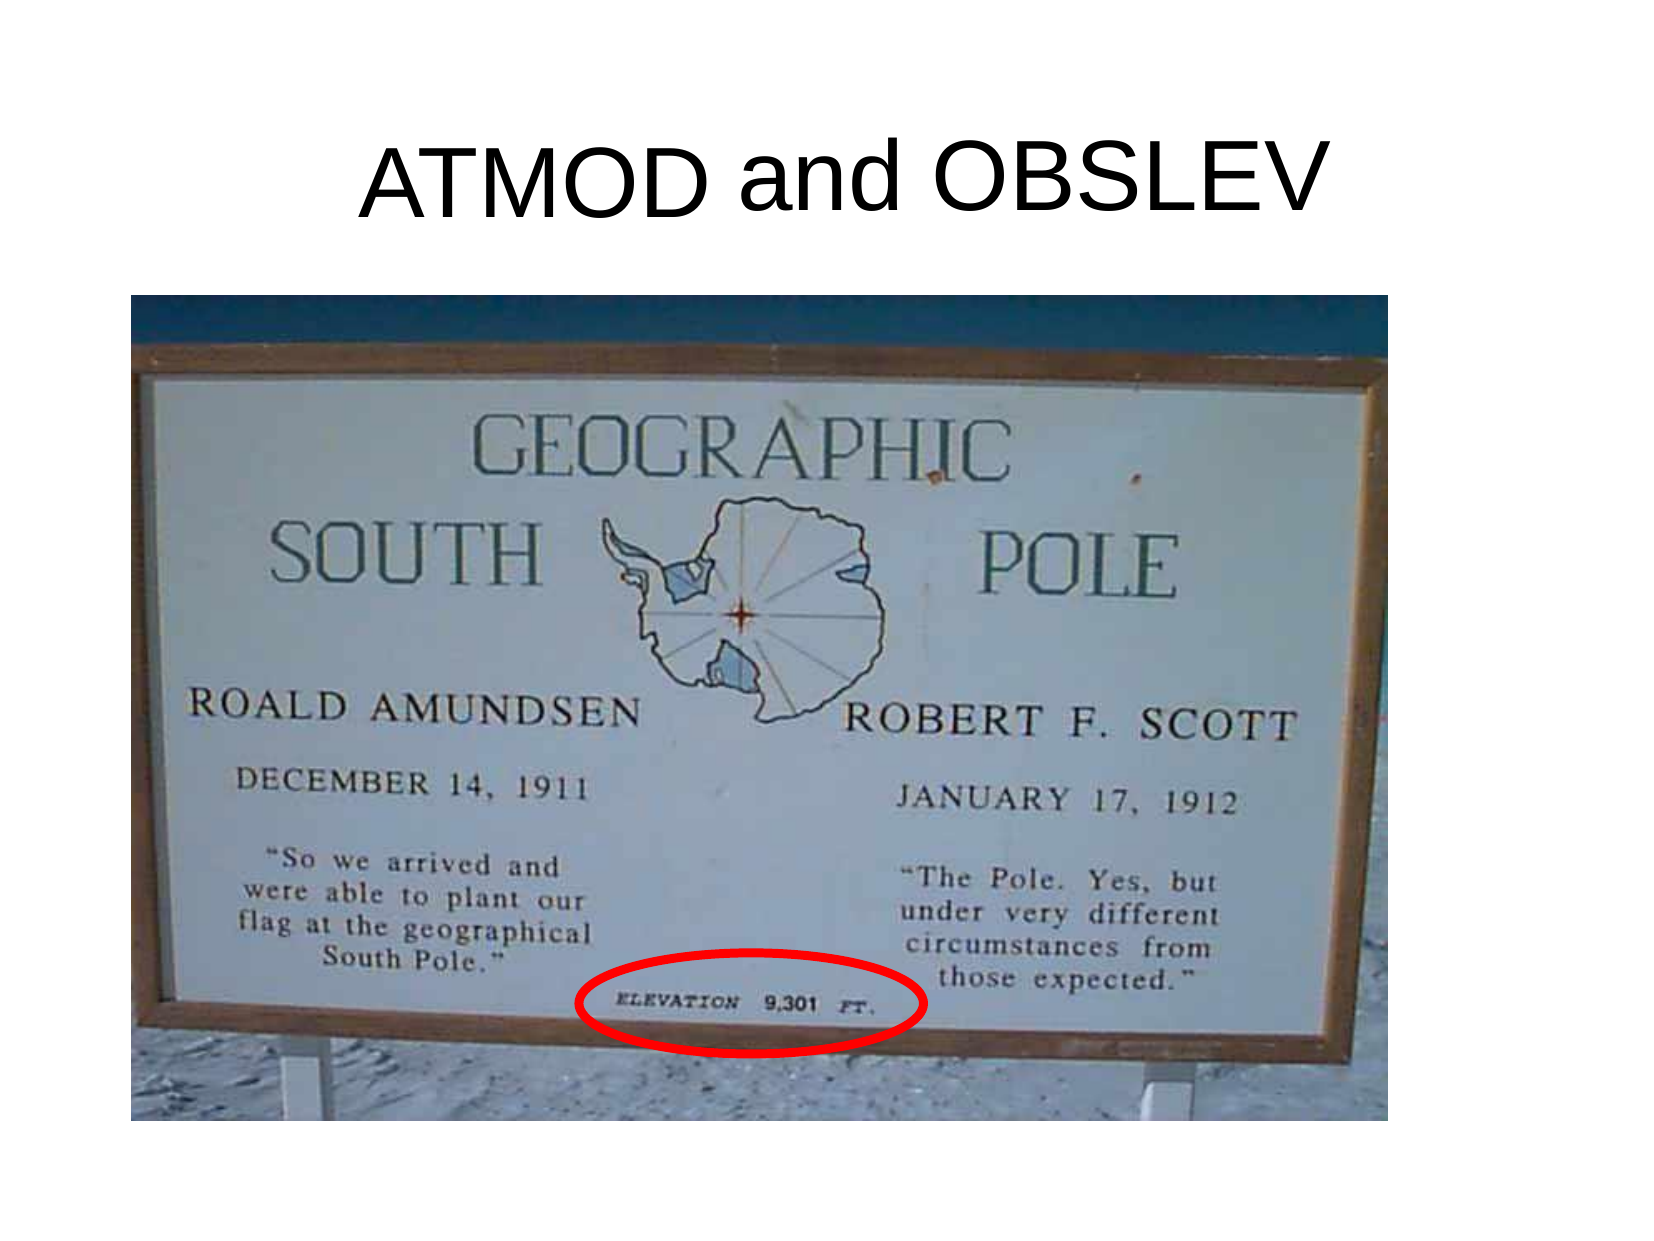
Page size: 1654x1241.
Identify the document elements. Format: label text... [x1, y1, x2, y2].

picture [131, 295, 1388, 1121]
text_box ATMOD [343, 119, 726, 283]
text_box and OBSLEV [722, 112, 1347, 276]
